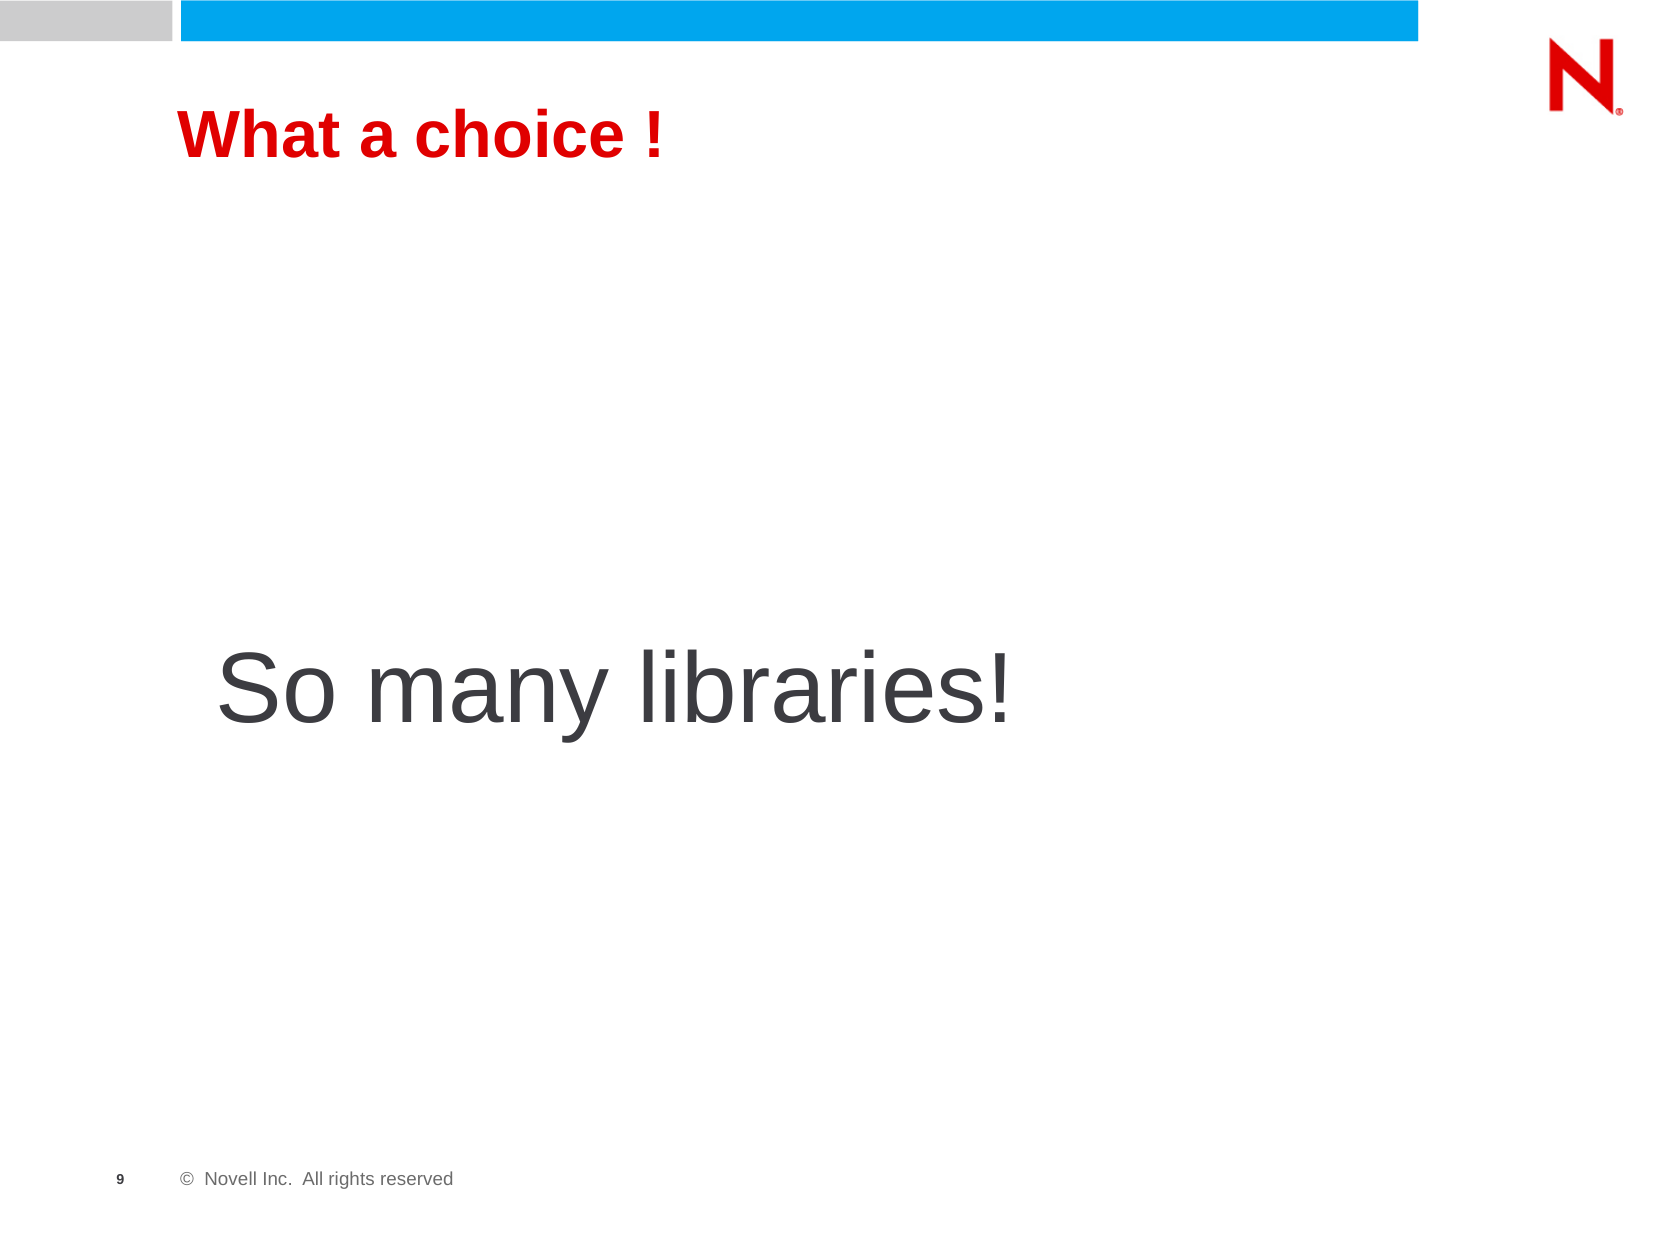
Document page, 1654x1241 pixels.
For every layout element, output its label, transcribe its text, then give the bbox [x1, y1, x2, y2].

subtitle So many libraries! [180, 280, 1547, 1087]
picture [1547, 35, 1624, 117]
title What a choice ! [177, 46, 1525, 226]
